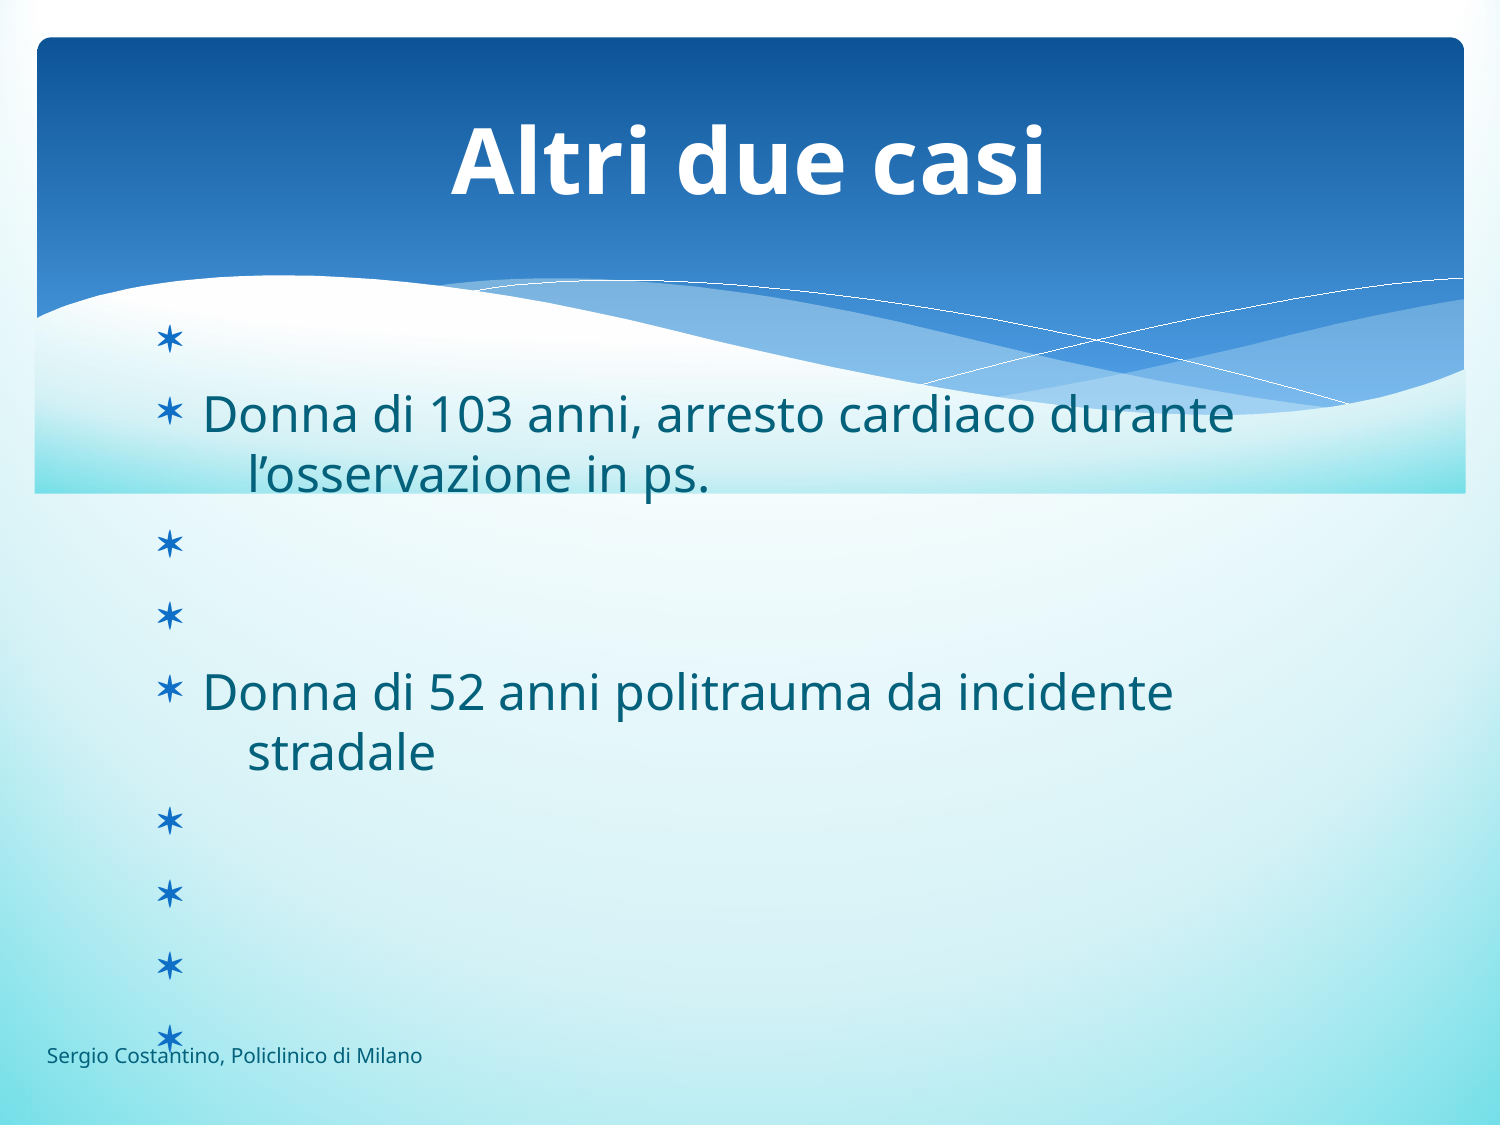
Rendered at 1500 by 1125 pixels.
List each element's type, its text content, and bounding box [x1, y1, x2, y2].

title Altri due casi [75, 55, 1426, 261]
text_box Sergio Costantino, Policlinico di Milano [31, 1025, 653, 1086]
list Donna di 103 anni, arresto cardiaco durante l’osservazione in ps. Donna di 52 anni politrauma da incidente stradale [142, 302, 1359, 1006]
